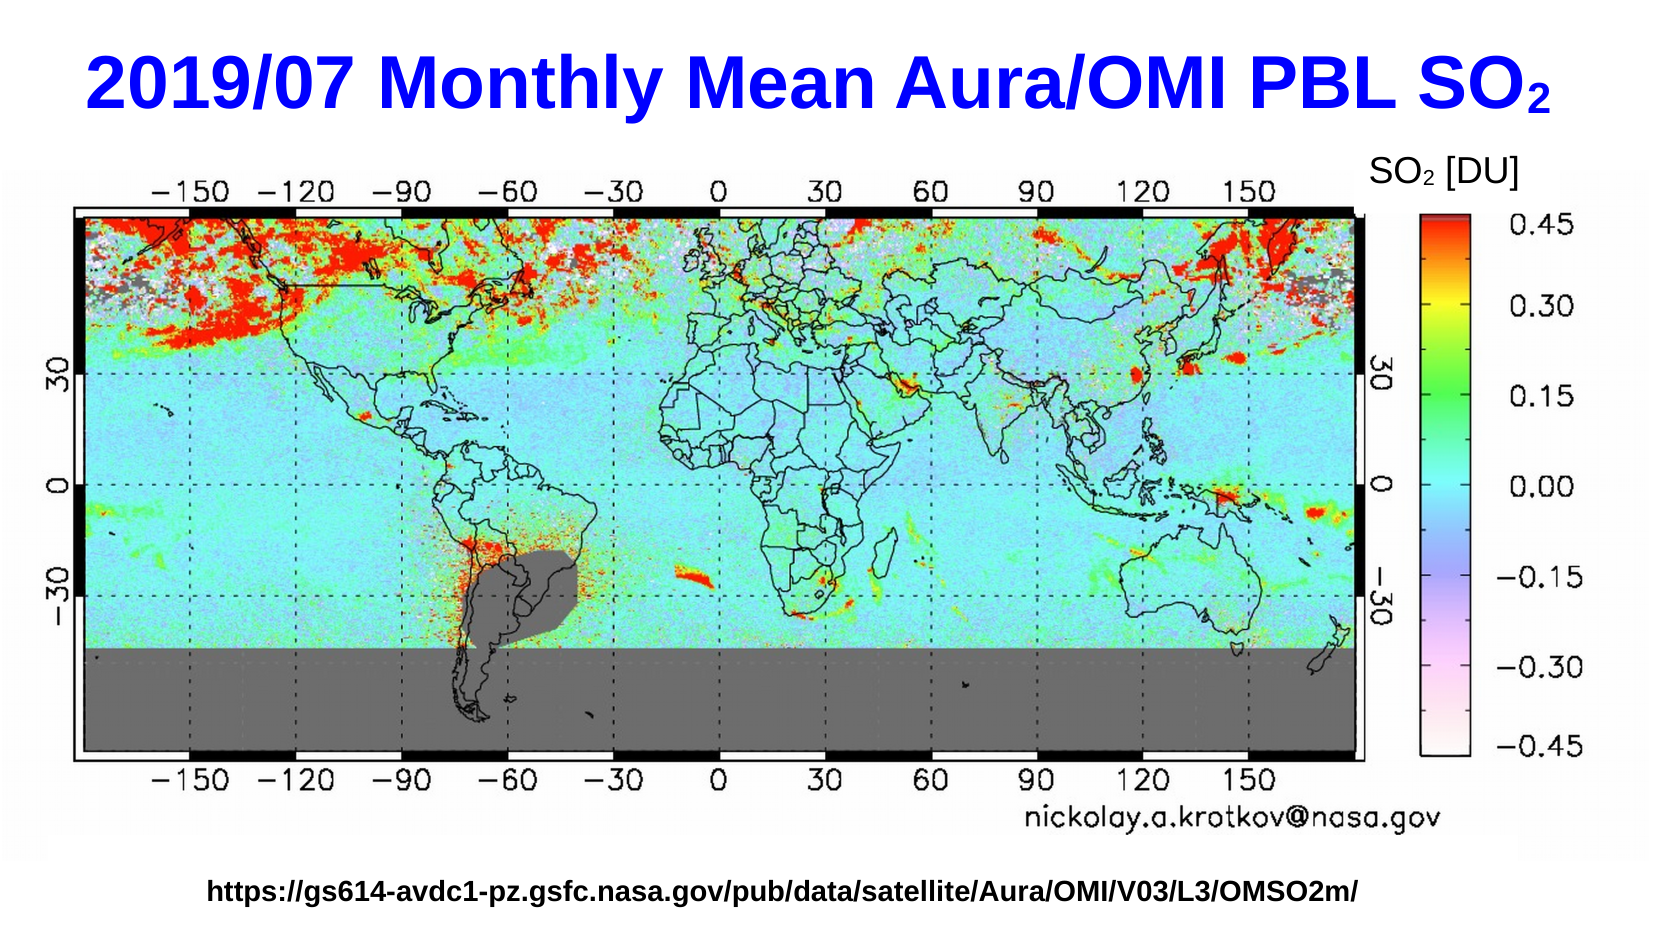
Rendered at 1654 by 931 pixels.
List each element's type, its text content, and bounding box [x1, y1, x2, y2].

text_box https://gs614-avdc1-pz.gsfc.nasa.gov/pub/data/satellite/Aura/OMI/V03/L3/OMSO2m/ [48, 835, 1519, 916]
picture [2, 170, 1649, 861]
title 2019/07 Monthly Mean Aura/OMI PBL SO2 [15, 5, 1621, 159]
text_box SO2 [DU] [1353, 141, 1561, 214]
